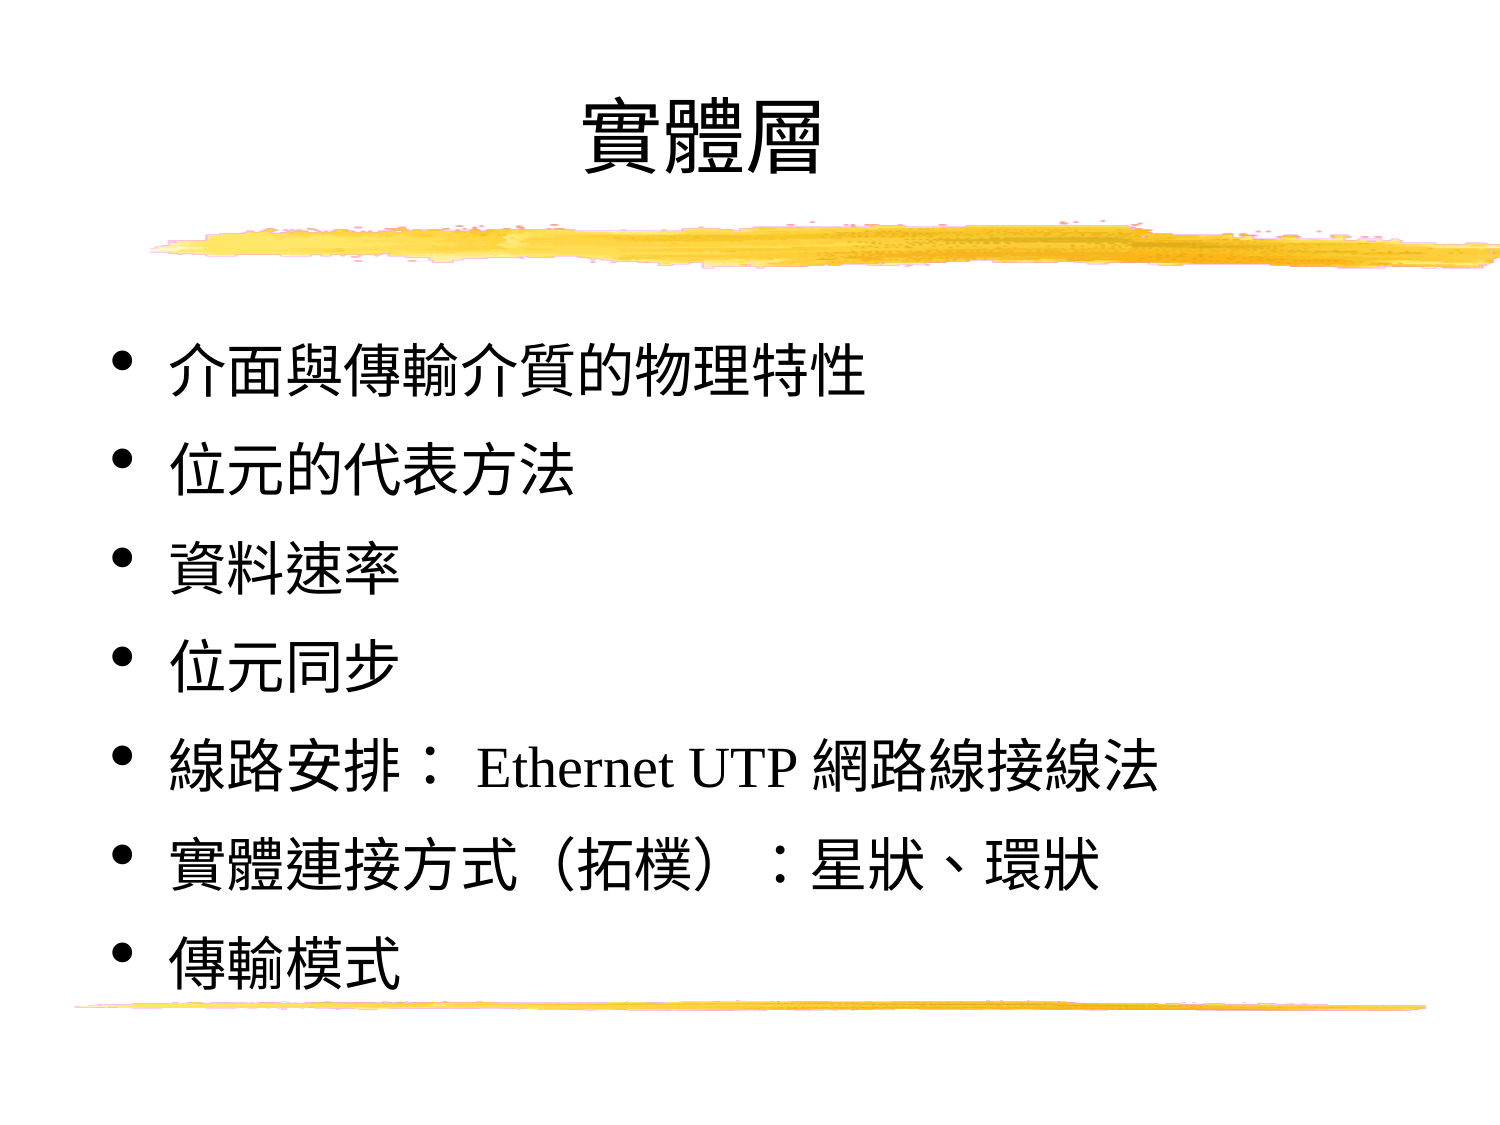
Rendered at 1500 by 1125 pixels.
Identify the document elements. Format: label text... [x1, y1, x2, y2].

list 介面與傳輸介質的物理特性 位元的代表方法 資料速率 位元同步 線路安排：Ethernet UTP網路線接線法 實體連接方式（拓樸）：星狀、環狀 傳輸模式 [112, 324, 1388, 986]
picture [75, 999, 1426, 1013]
picture [150, 215, 1500, 279]
title 實體層 [66, 44, 1342, 218]
